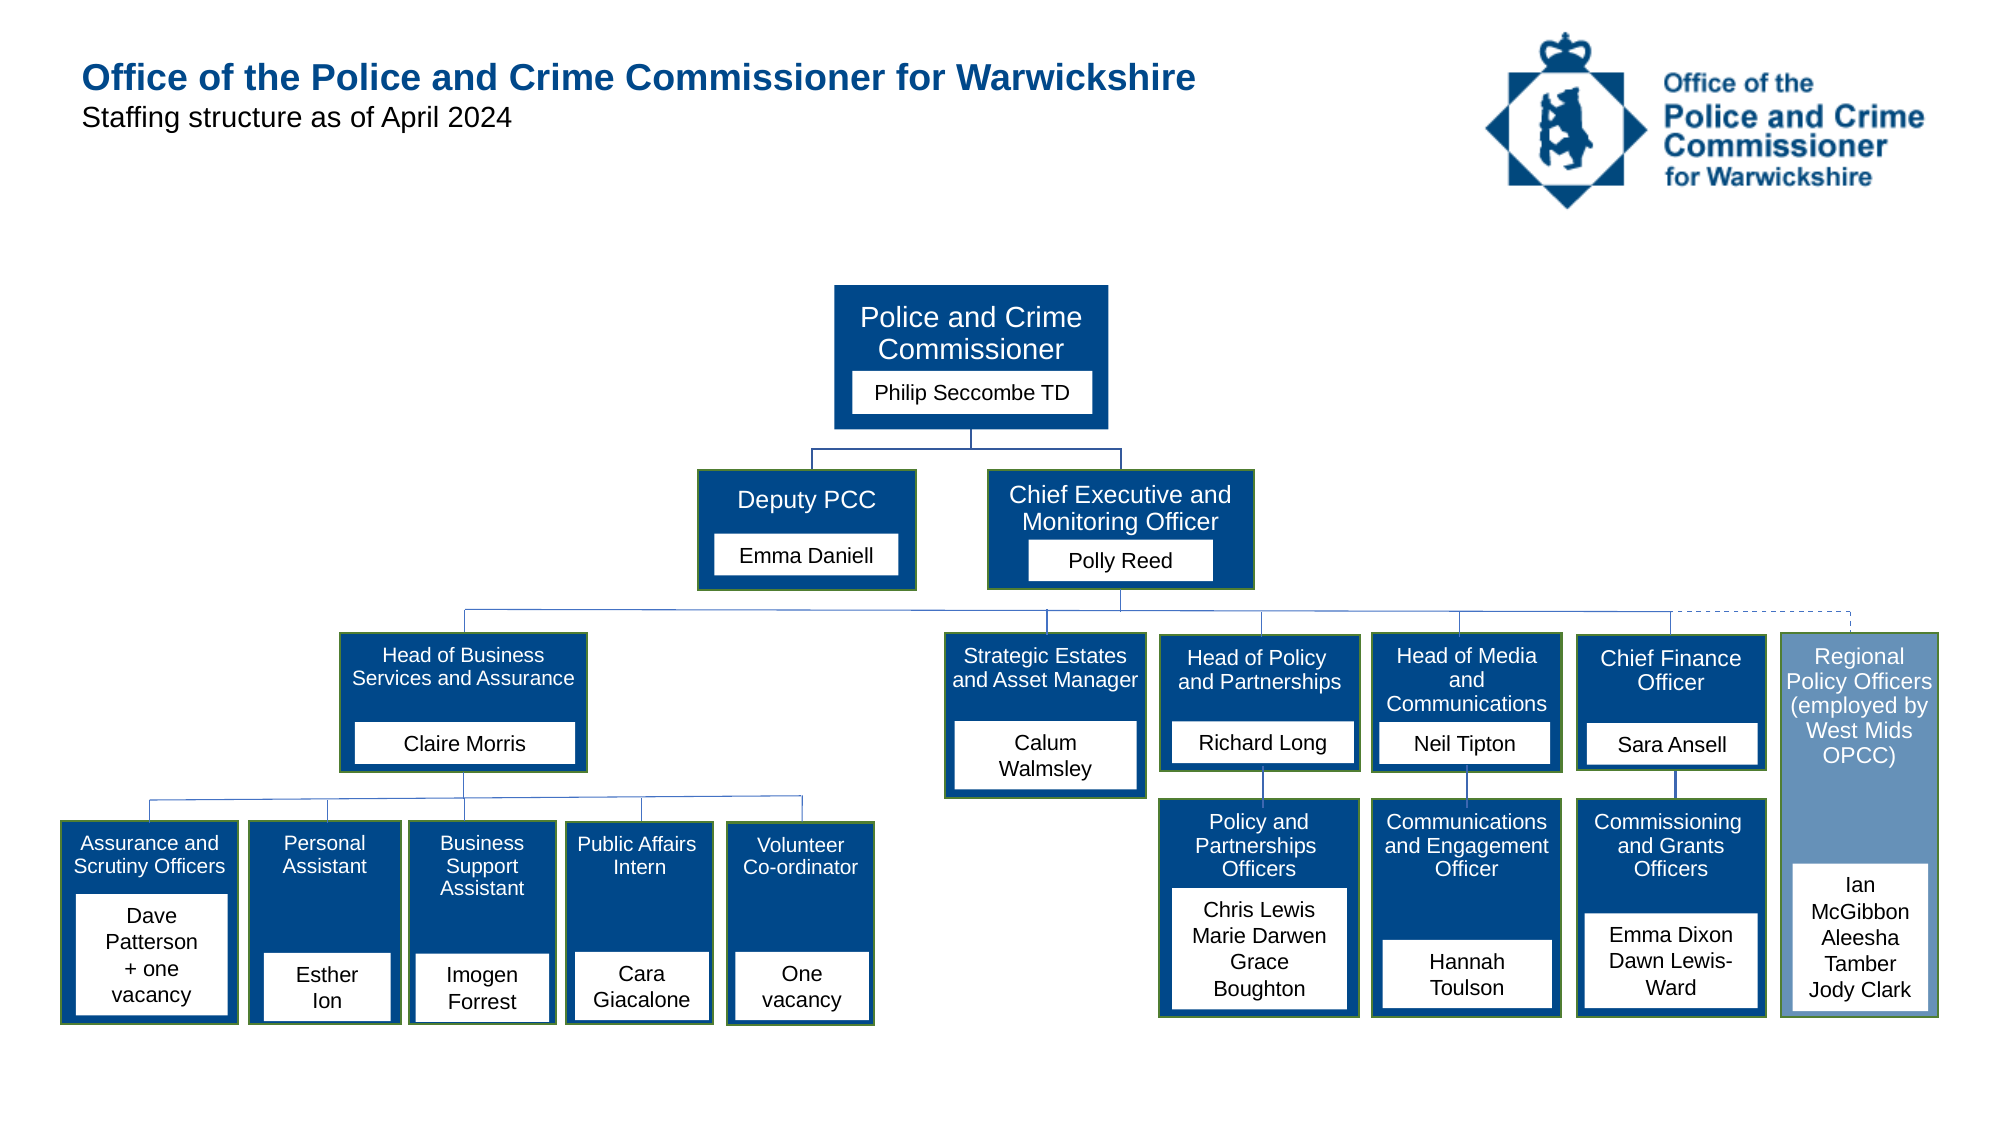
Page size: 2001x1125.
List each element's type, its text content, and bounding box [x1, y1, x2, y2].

text_box Polly Reed [1028, 539, 1213, 582]
text_box Public Affairs Intern [566, 822, 714, 1025]
text_box Head of Media and Communications [1372, 633, 1562, 773]
text_box Neil Tipton [1379, 722, 1551, 764]
text_box Regional Policy Officers (employed by West Mids OPCC) [1780, 633, 1939, 1018]
text_box Chief Finance Officer [1576, 634, 1766, 771]
text_box Chief Executive and Monitoring Officer [987, 469, 1254, 590]
text_box Office of the Police and Crime Commissioner for Warwickshire Staffing structure as of April 2024 [66, 45, 1444, 142]
text_box Chris Lewis Marie Darwen Grace Boughton [1172, 888, 1347, 1010]
text_box Deputy PCC [698, 469, 916, 590]
text_box Police and Crime Commissioner [834, 285, 1109, 430]
text_box Calum Walmsley [954, 721, 1137, 790]
text_box Strategic Estates and Asset Manager [945, 633, 1147, 799]
text_box Head of Policy and Partnerships [1159, 634, 1361, 771]
text_box Richard Long [1172, 721, 1354, 764]
text_box Sara Ansell [1586, 723, 1758, 765]
text_box Claire Morris [354, 722, 576, 764]
text_box Policy and Partnerships Officers [1159, 798, 1360, 1018]
text_box Business Support Assistant [408, 821, 556, 1025]
text_box Esther Ion [263, 952, 391, 1022]
text_box Head of Business Services and Assurance [339, 633, 588, 773]
text_box One vacancy [735, 951, 869, 1021]
text_box Communications and Engagement Officer [1372, 798, 1562, 1018]
text_box Emma Dixon Dawn Lewis-Ward [1584, 913, 1758, 1009]
text_box Assurance and Scrutiny Officers [61, 821, 238, 1025]
text_box Cara Giacalone [575, 951, 709, 1021]
text_box Dave Patterson + one vacancy [75, 894, 228, 1016]
picture [1472, 20, 1938, 221]
text_box Ian McGibbon Aleesha Tamber Jody Clark [1792, 863, 1929, 1012]
text_box Personal Assistant [248, 821, 402, 1025]
text_box Commissioning and Grants Officers [1576, 798, 1766, 1018]
text_box Volunteer Co-ordinator [727, 822, 875, 1025]
text_box Emma Daniell [714, 533, 899, 576]
text_box Hannah Toulson [1382, 939, 1552, 1009]
text_box Philip Seccombe TD [852, 370, 1093, 414]
text_box Imogen Forrest [415, 953, 550, 1022]
